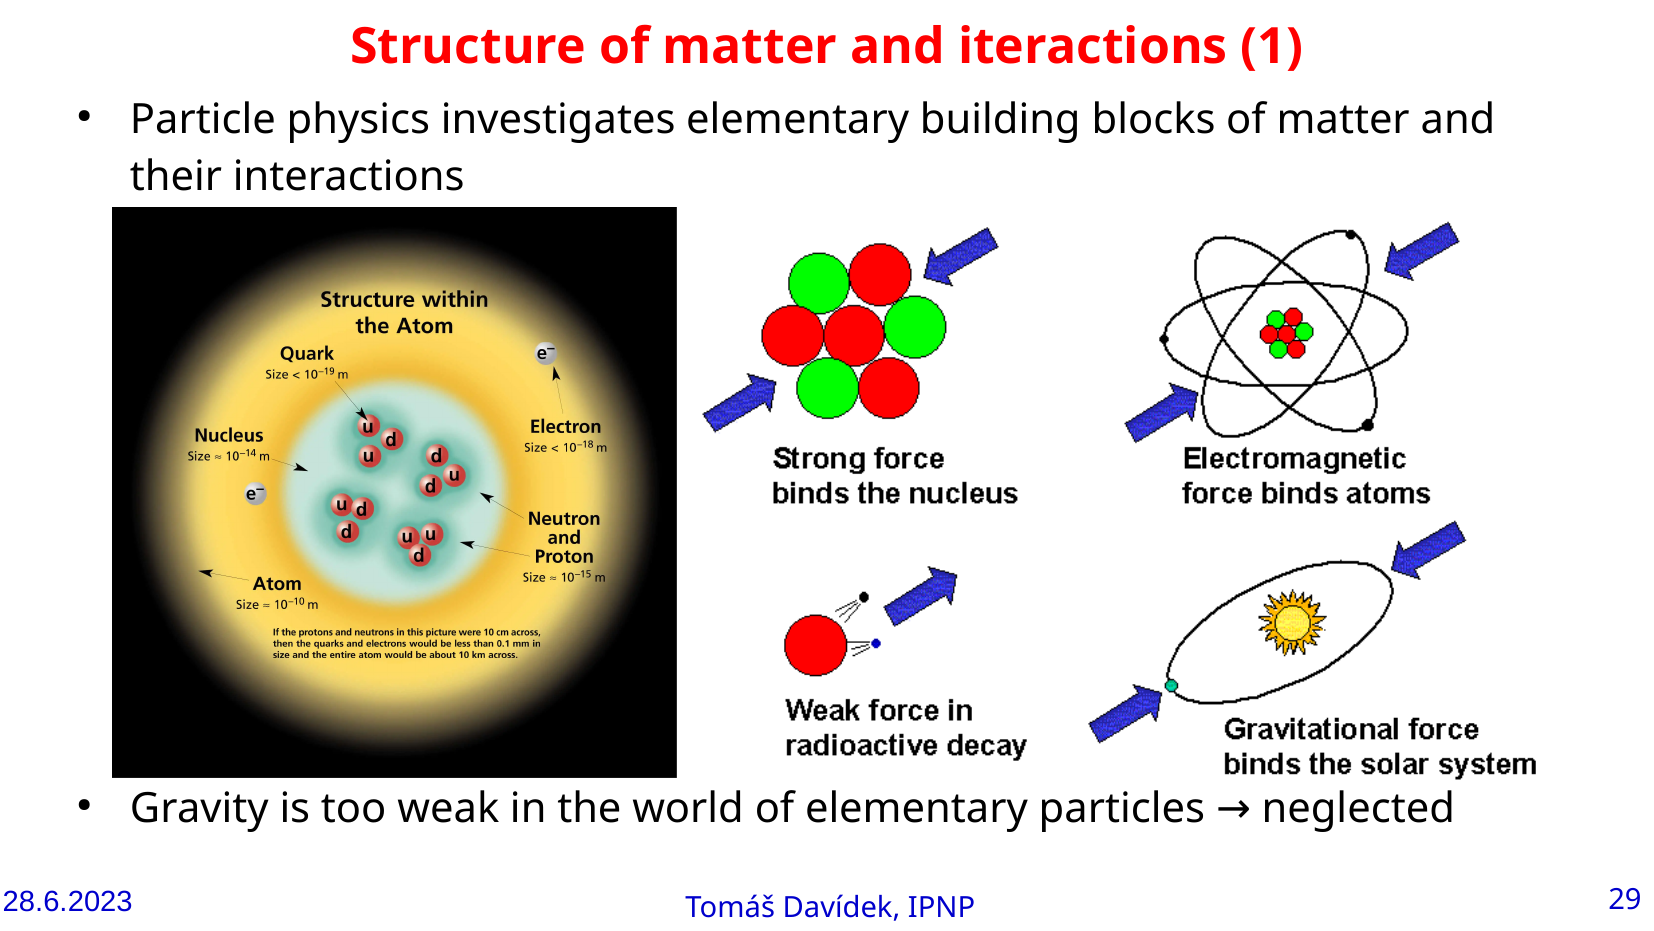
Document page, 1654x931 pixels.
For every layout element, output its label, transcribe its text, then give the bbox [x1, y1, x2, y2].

title Structure of matter and iteractions (1) [82, 0, 1571, 88]
picture [112, 207, 677, 778]
picture [696, 214, 1540, 785]
list Particle physics investigates elementary building blocks of matter and their interactions Gravity is too weak in the world of elementary particles → neglected [59, 88, 1595, 931]
